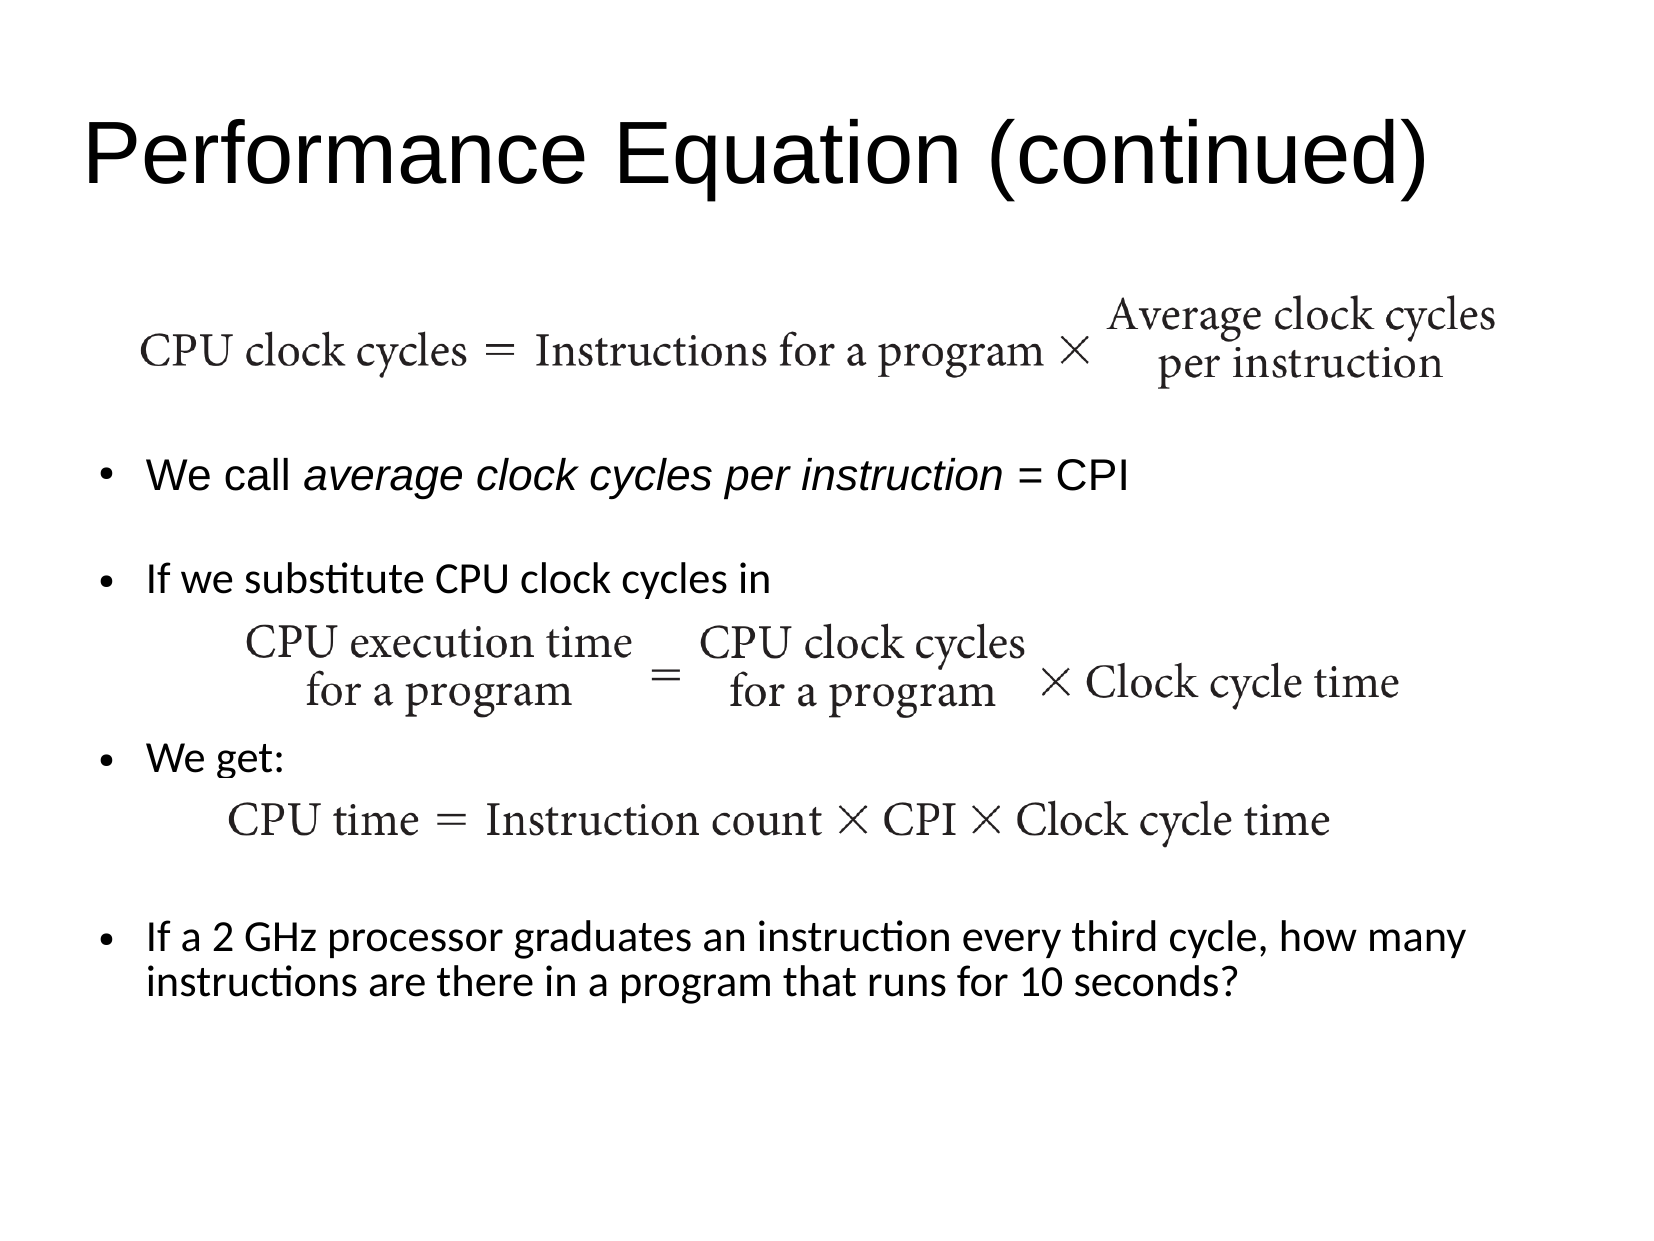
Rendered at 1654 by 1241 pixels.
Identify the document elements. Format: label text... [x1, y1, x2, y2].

picture [112, 263, 1547, 413]
title Performance Equation (continued) [82, 49, 1571, 257]
picture [230, 599, 1426, 736]
picture [211, 778, 1351, 863]
list We call average clock cycles per instruction = CPI If we substitute CPU clock cycles in We get: If a 2 GHz processor graduates an instruction every third cycle, how many instructions are there in a program that runs for 10 seconds? [82, 450, 1571, 1010]
